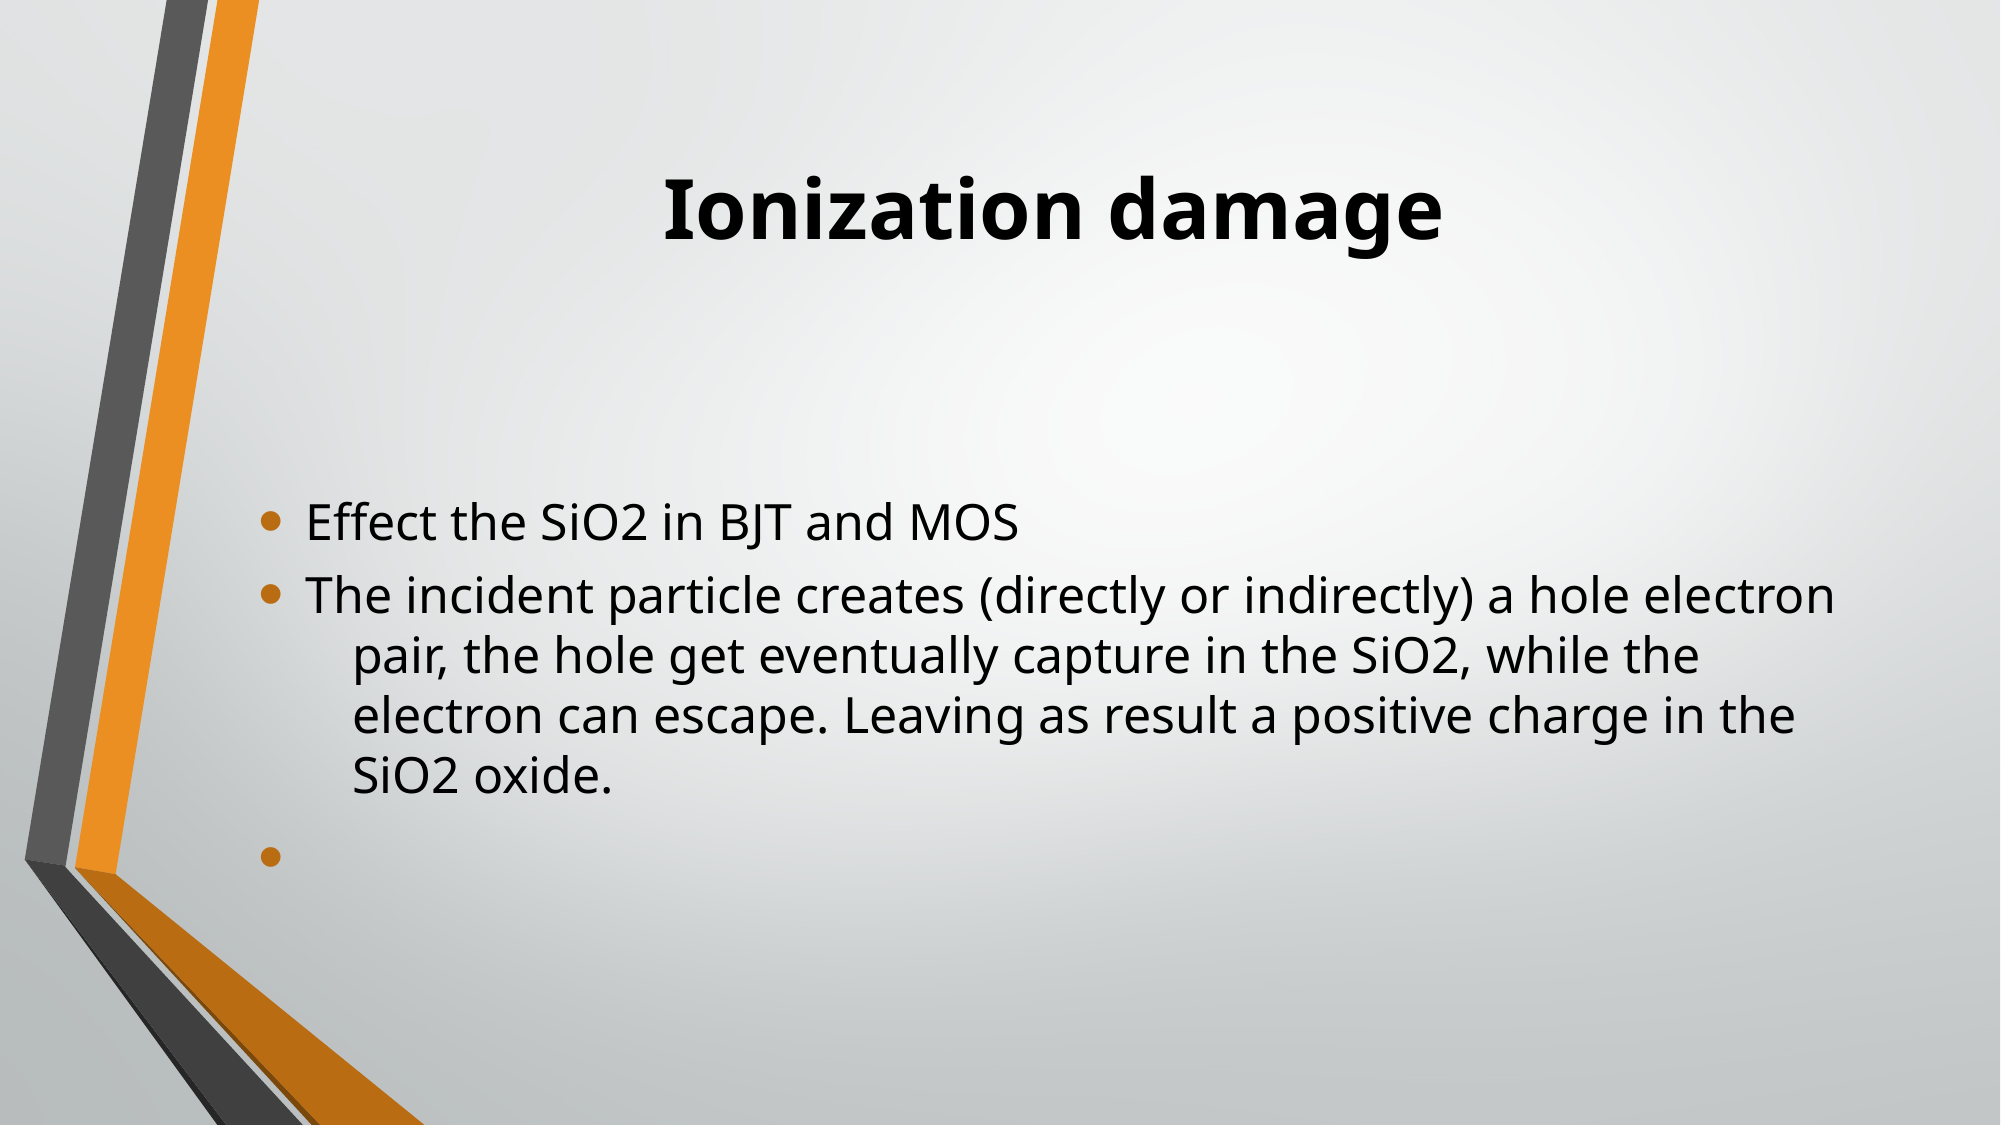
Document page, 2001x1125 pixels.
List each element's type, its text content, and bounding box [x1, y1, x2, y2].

title Ionization damage [243, 112, 1887, 400]
list Effect the SiO2 in BJT and MOS The incident particle creates (directly or indirectly) a hole electron pair, the hole get eventually capture in the SiO2, while the electron can escape. Leaving as result a positive charge in the SiO2 oxide. [243, 437, 1887, 950]
